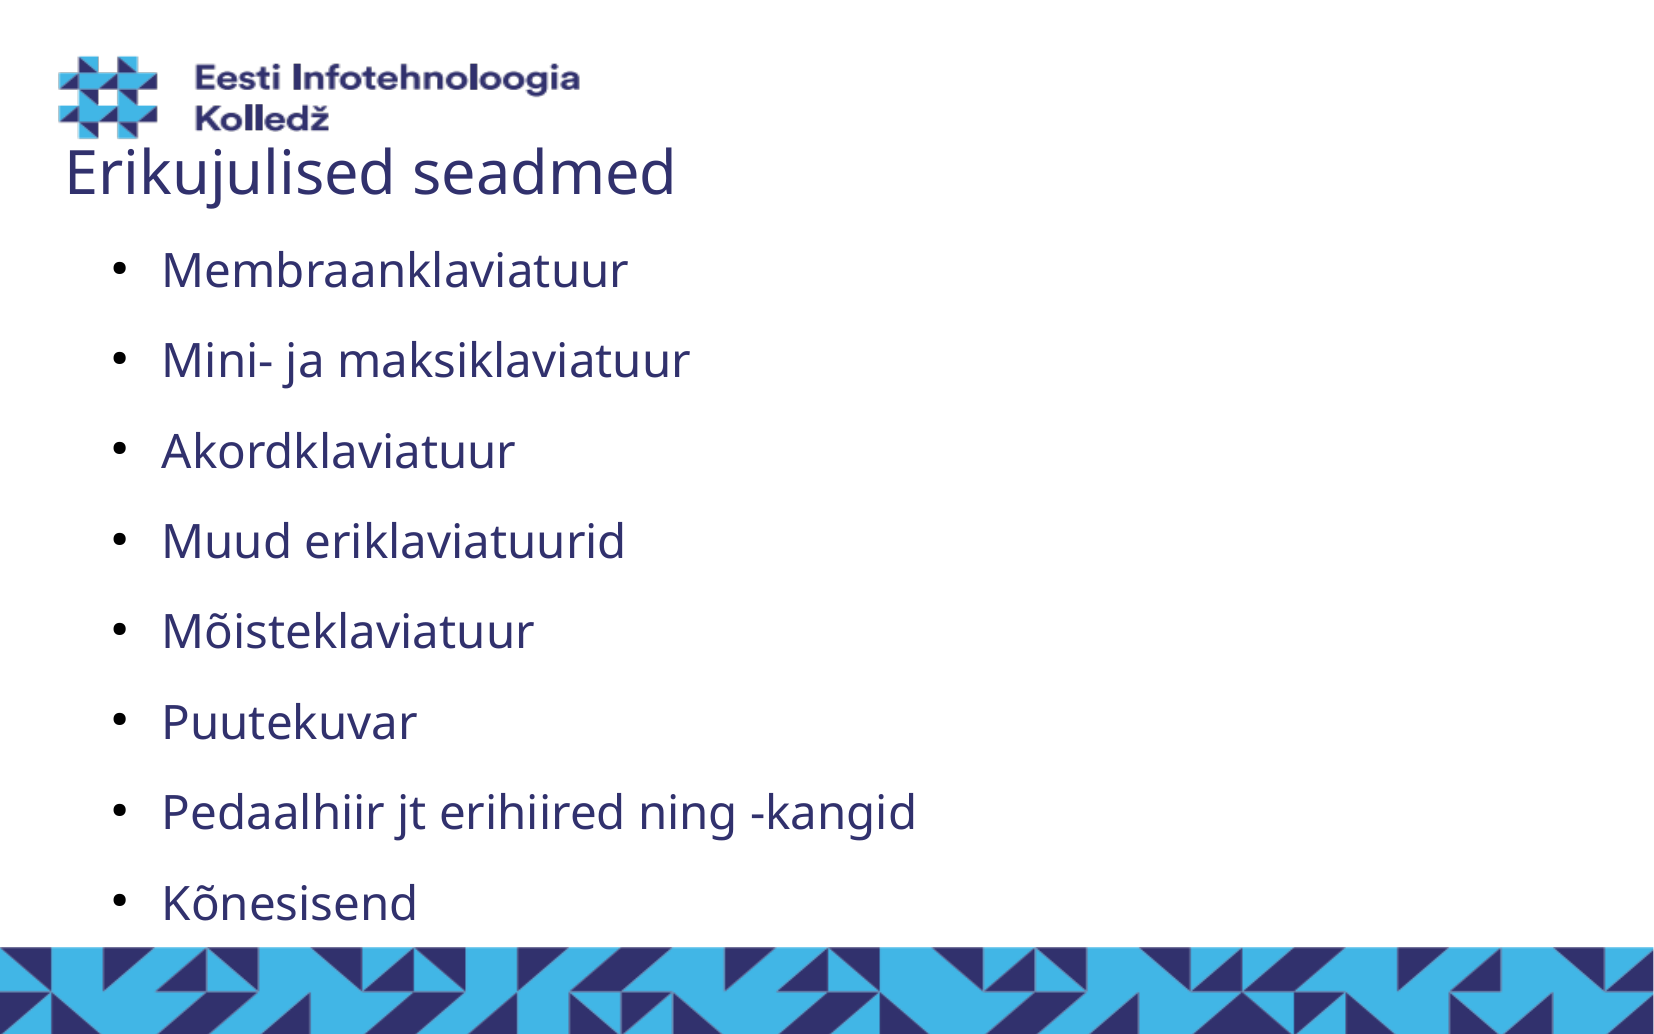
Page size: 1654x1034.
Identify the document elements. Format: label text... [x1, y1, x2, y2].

list Membraanklaviatuur Mini- ja maksiklaviatuur Akordklaviatuur Muud eriklaviatuurid Mõisteklaviatuur Puutekuvar Pedaalhiir jt erihiired ning -kangid Kõnesisend [94, 236, 1506, 935]
title Erikujulised seadmed [64, 85, 1201, 258]
